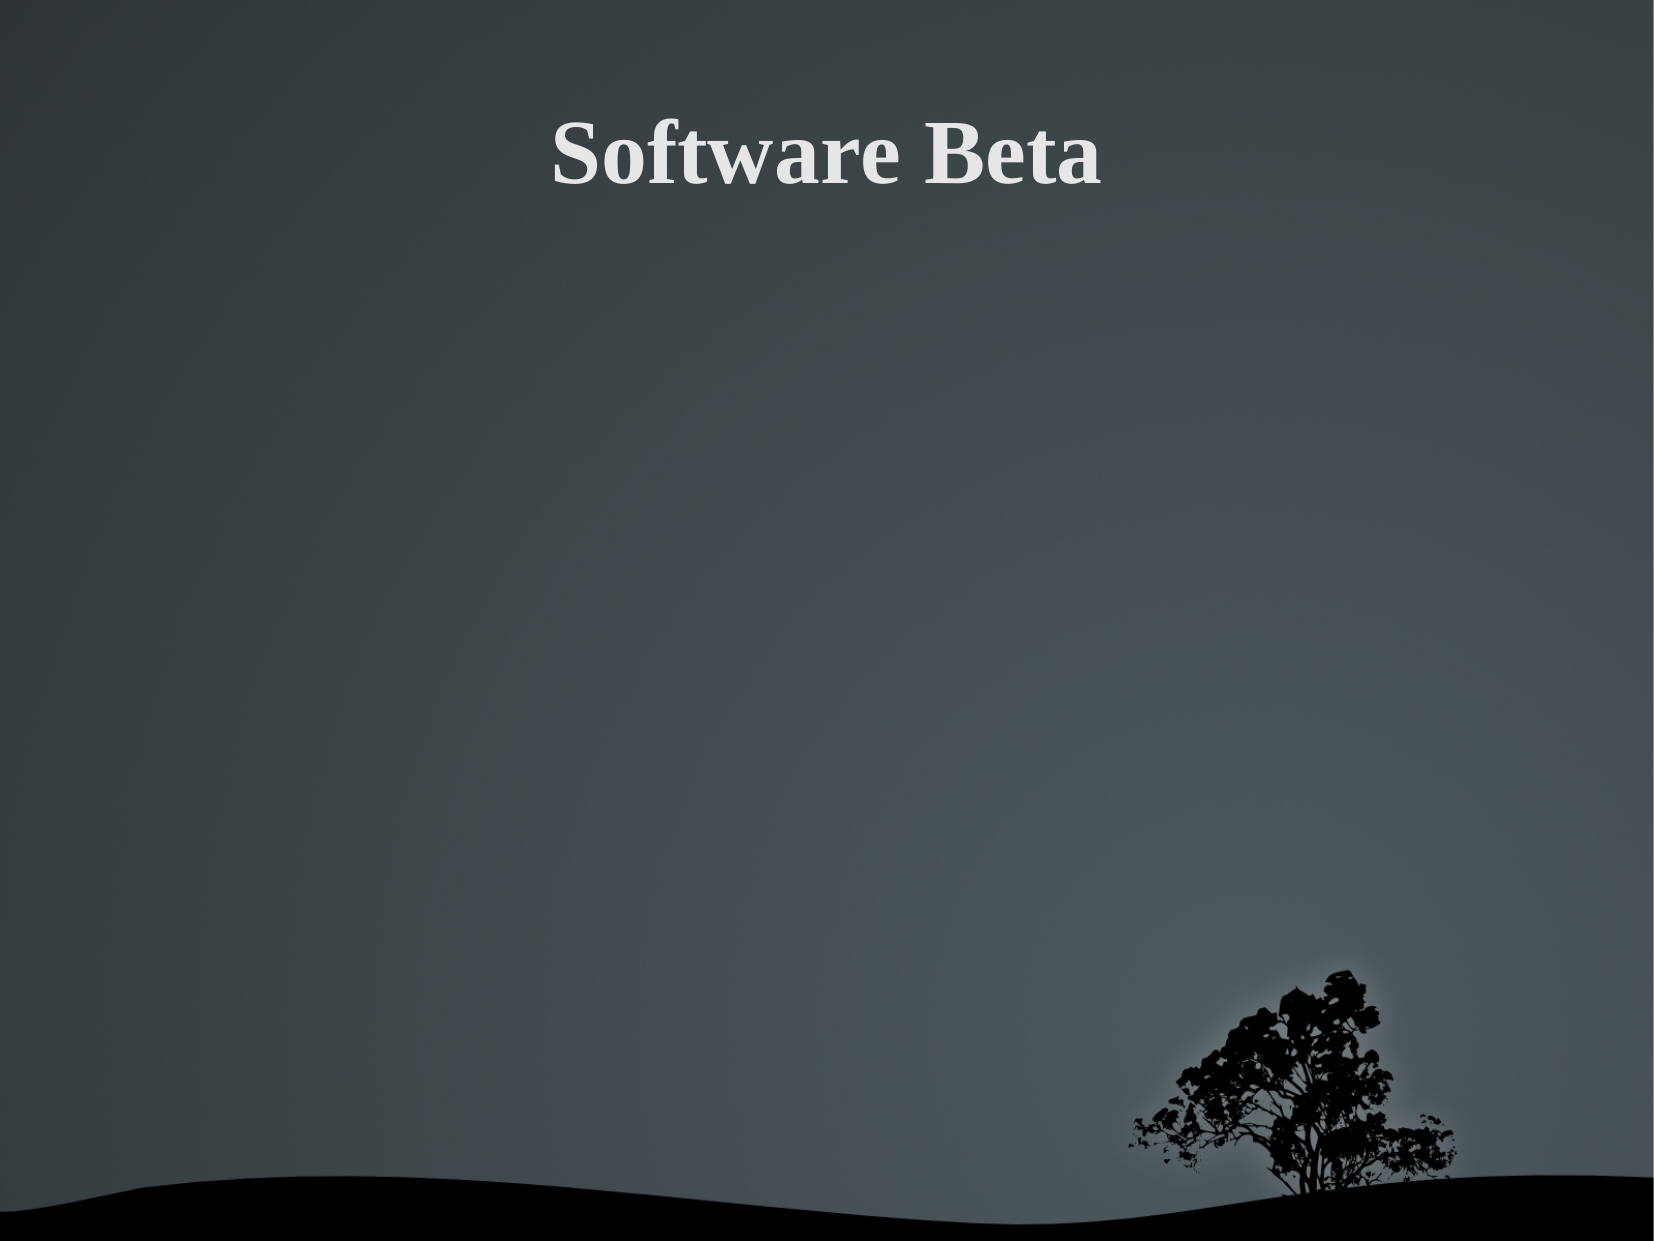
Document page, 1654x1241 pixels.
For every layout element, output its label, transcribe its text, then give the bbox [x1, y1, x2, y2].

list [82, 290, 1571, 1094]
picture [0, 0, 1654, 1241]
title Software Beta [82, 56, 1571, 250]
